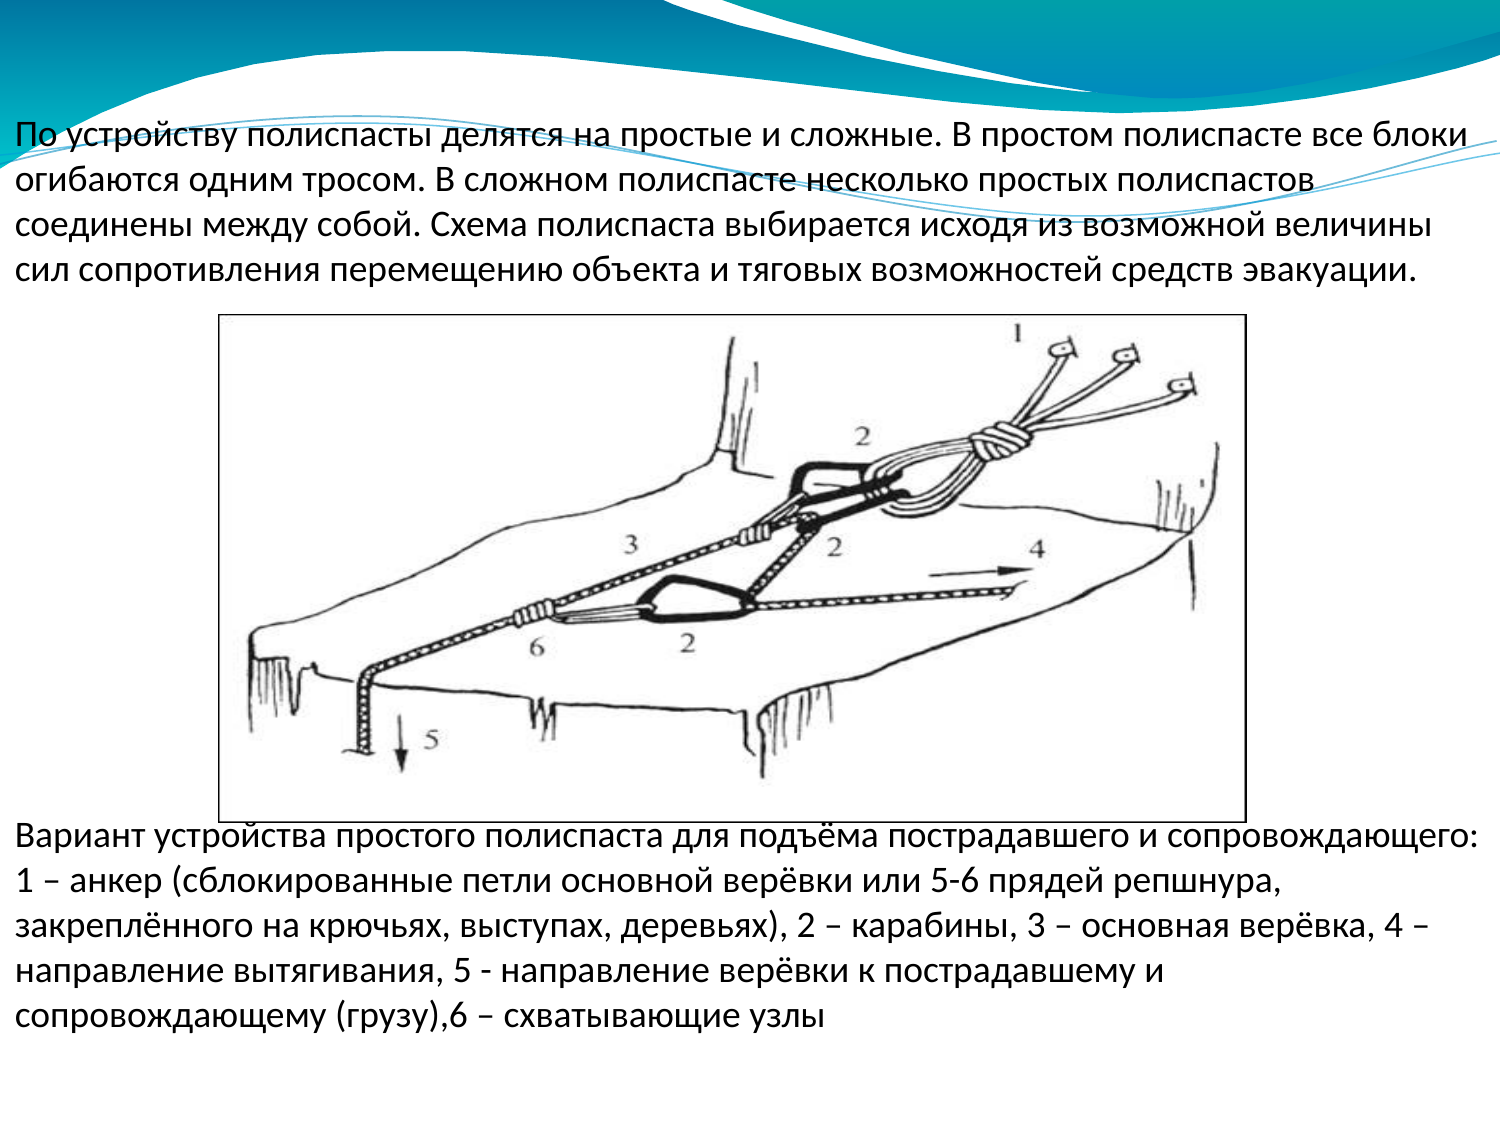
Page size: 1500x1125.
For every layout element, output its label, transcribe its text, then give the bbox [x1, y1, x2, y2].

list По устройству полиспасты делятся на простые и сложные. В простом полиспасте все блоки огибаются одним тросом. В сложном полиспасте несколько простых полиспастов соединены между собой. Схема полиспаста выбирается исходя из возможной величины сил сопротивления перемещению объ­екта и тяго­вых возможностей средств эвакуации. Вариант устройства простого полиспаста для подъёма пострадавшего и сопровождающего: 1 – анкер (сблокированные петли основной верёвки или 5-6 прядей репшнура, закреплённого на крючьях, выступах, деревьях), 2 – карабины, 3 – основная верёвка, 4 – направление вытягивания, 5 - направление верёвки к пострадавшему и сопровождающему (грузу),6 – схватывающие узлы [0, 101, 1500, 1125]
picture [218, 314, 1247, 823]
